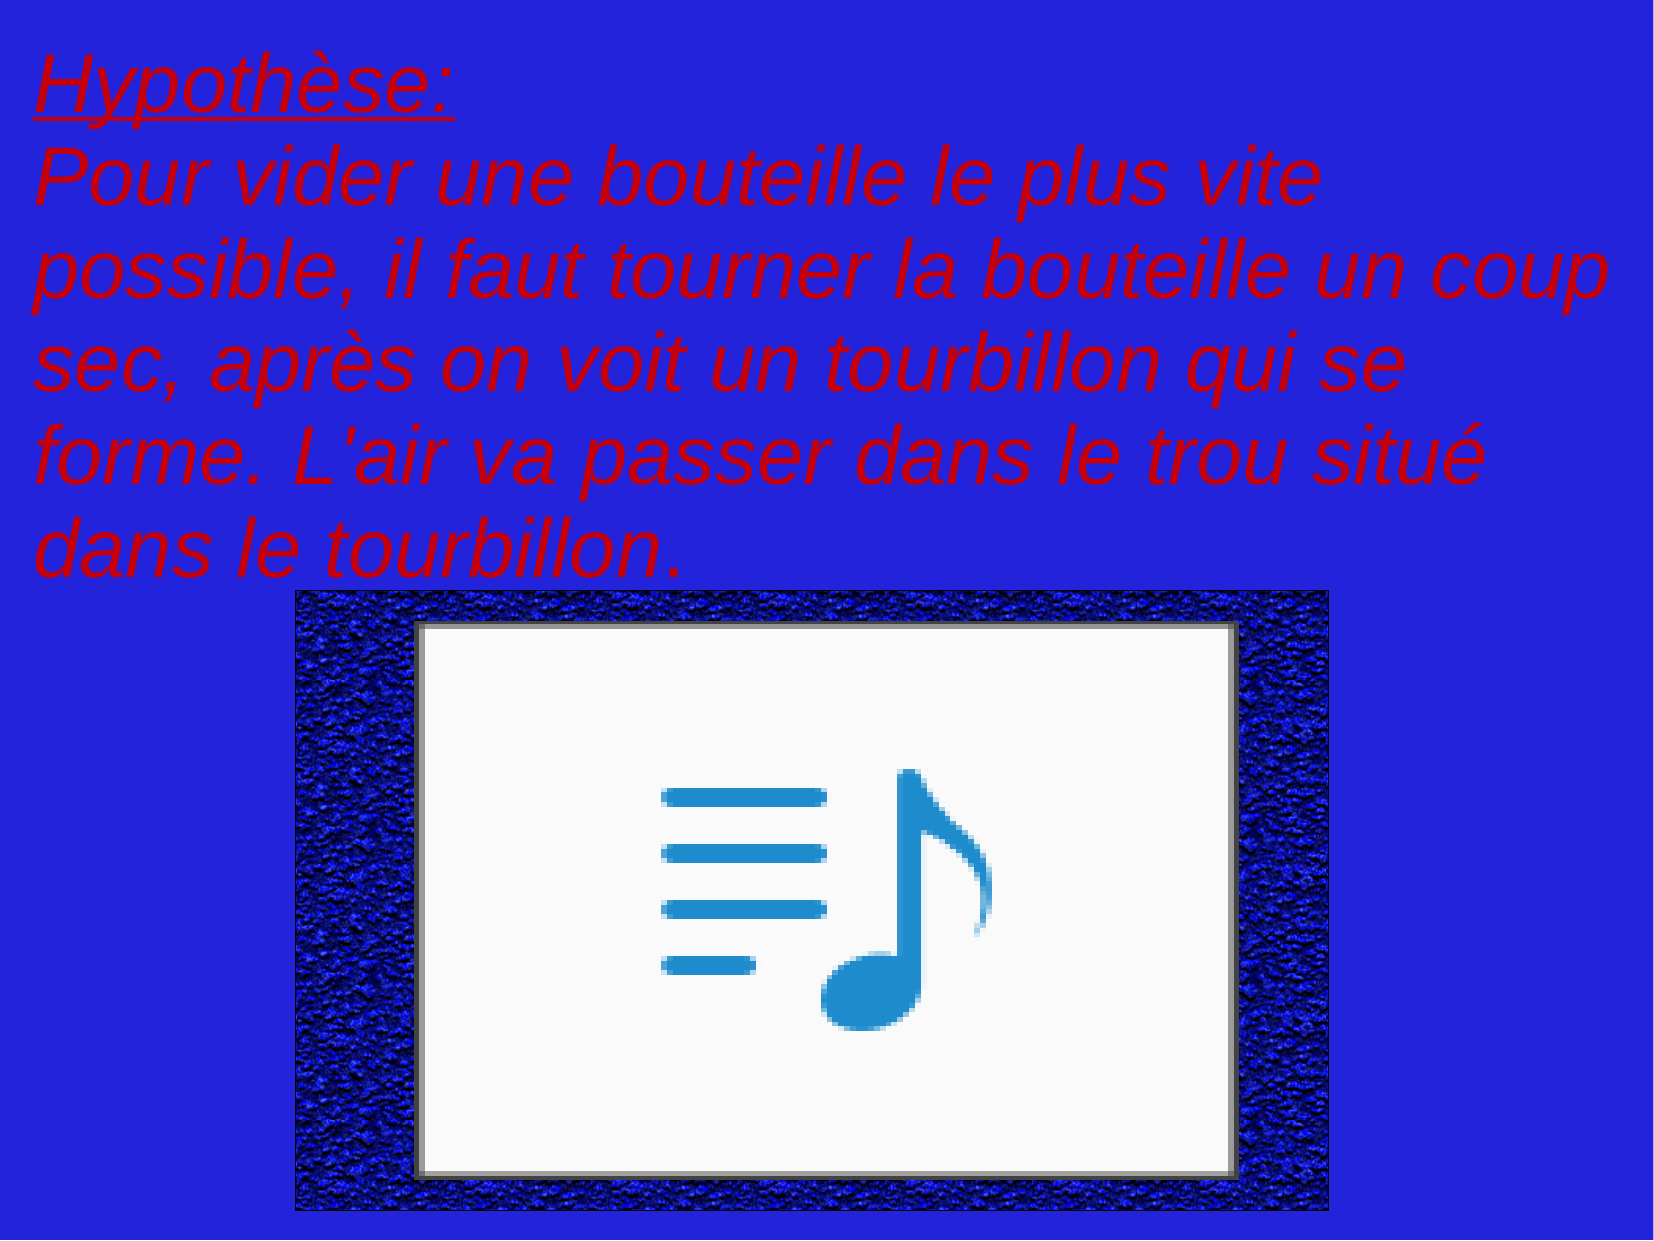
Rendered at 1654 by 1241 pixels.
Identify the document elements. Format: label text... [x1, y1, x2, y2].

text_box Hypothèse: Pour vider une bouteille le plus vite possible, il faut tourner la bouteille un coup sec, après on voit un tourbillon qui se forme. L'air va passer dans le trou situé dans le tourbillon. [18, 29, 1654, 761]
text_box [295, 620, 1329, 1211]
